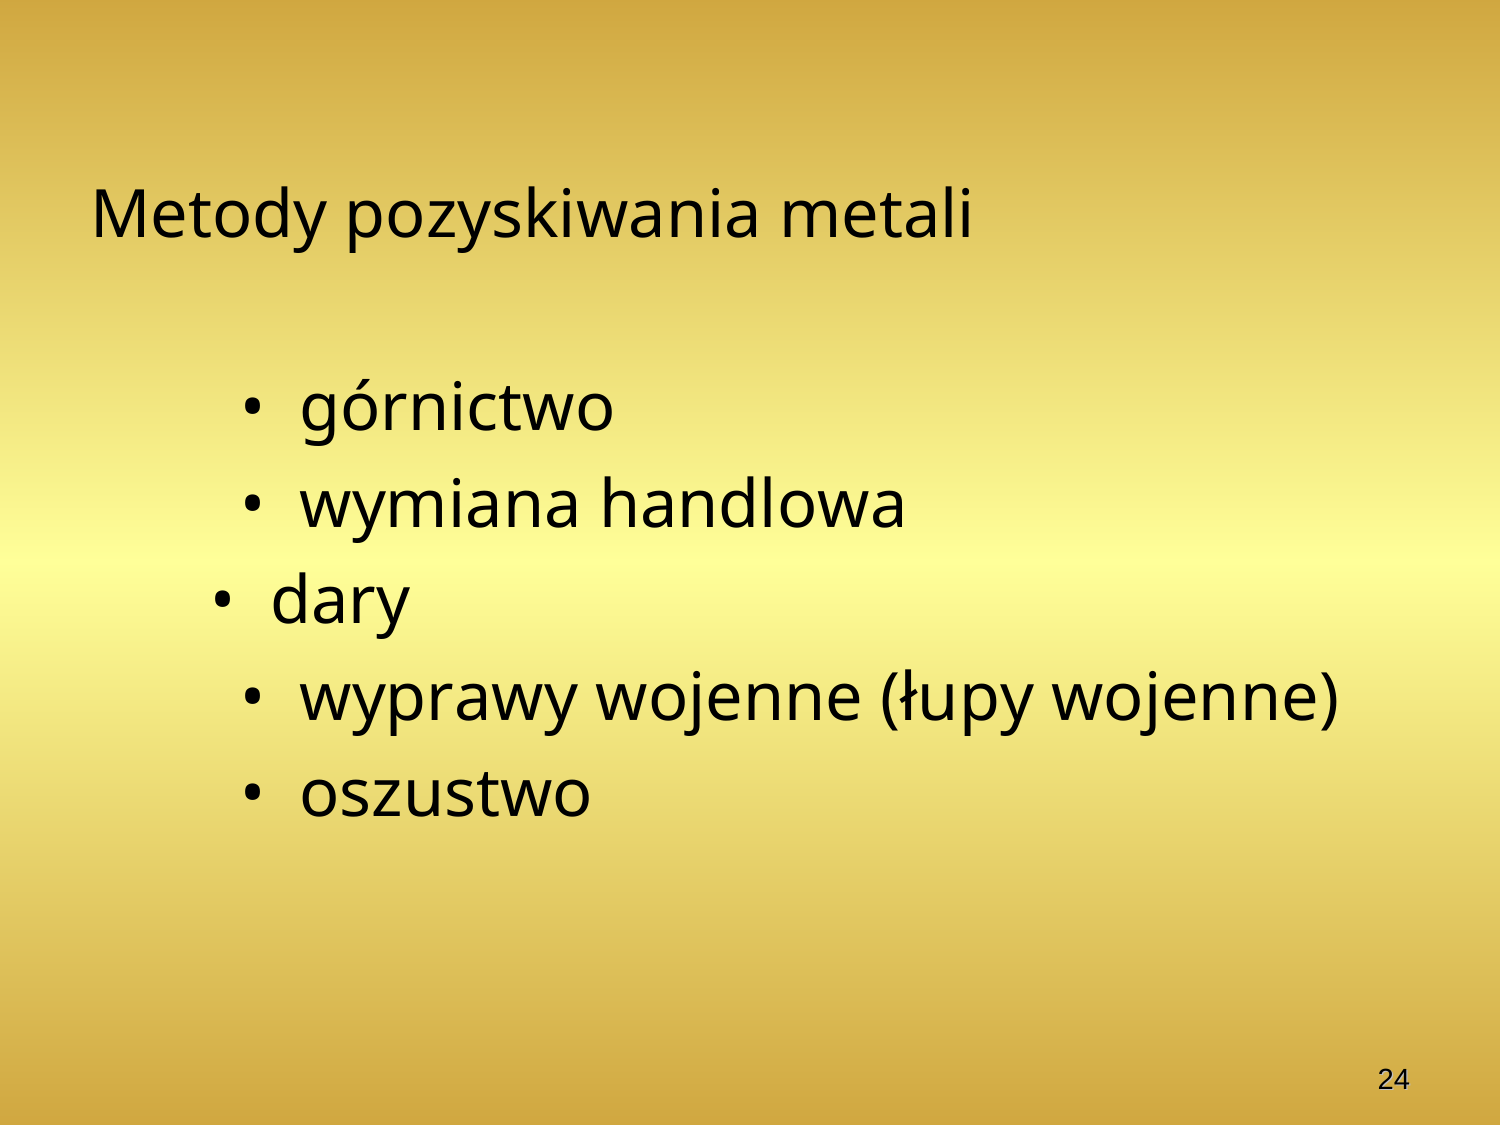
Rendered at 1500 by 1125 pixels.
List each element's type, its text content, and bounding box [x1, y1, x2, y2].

text_box 39 [1074, 1059, 1426, 1103]
list Metody pozyskiwania metali • górnictwo • wymiana handlowa • dary • wyprawy wojenne (łupy wojenne) • oszustwo [75, 66, 1426, 1059]
